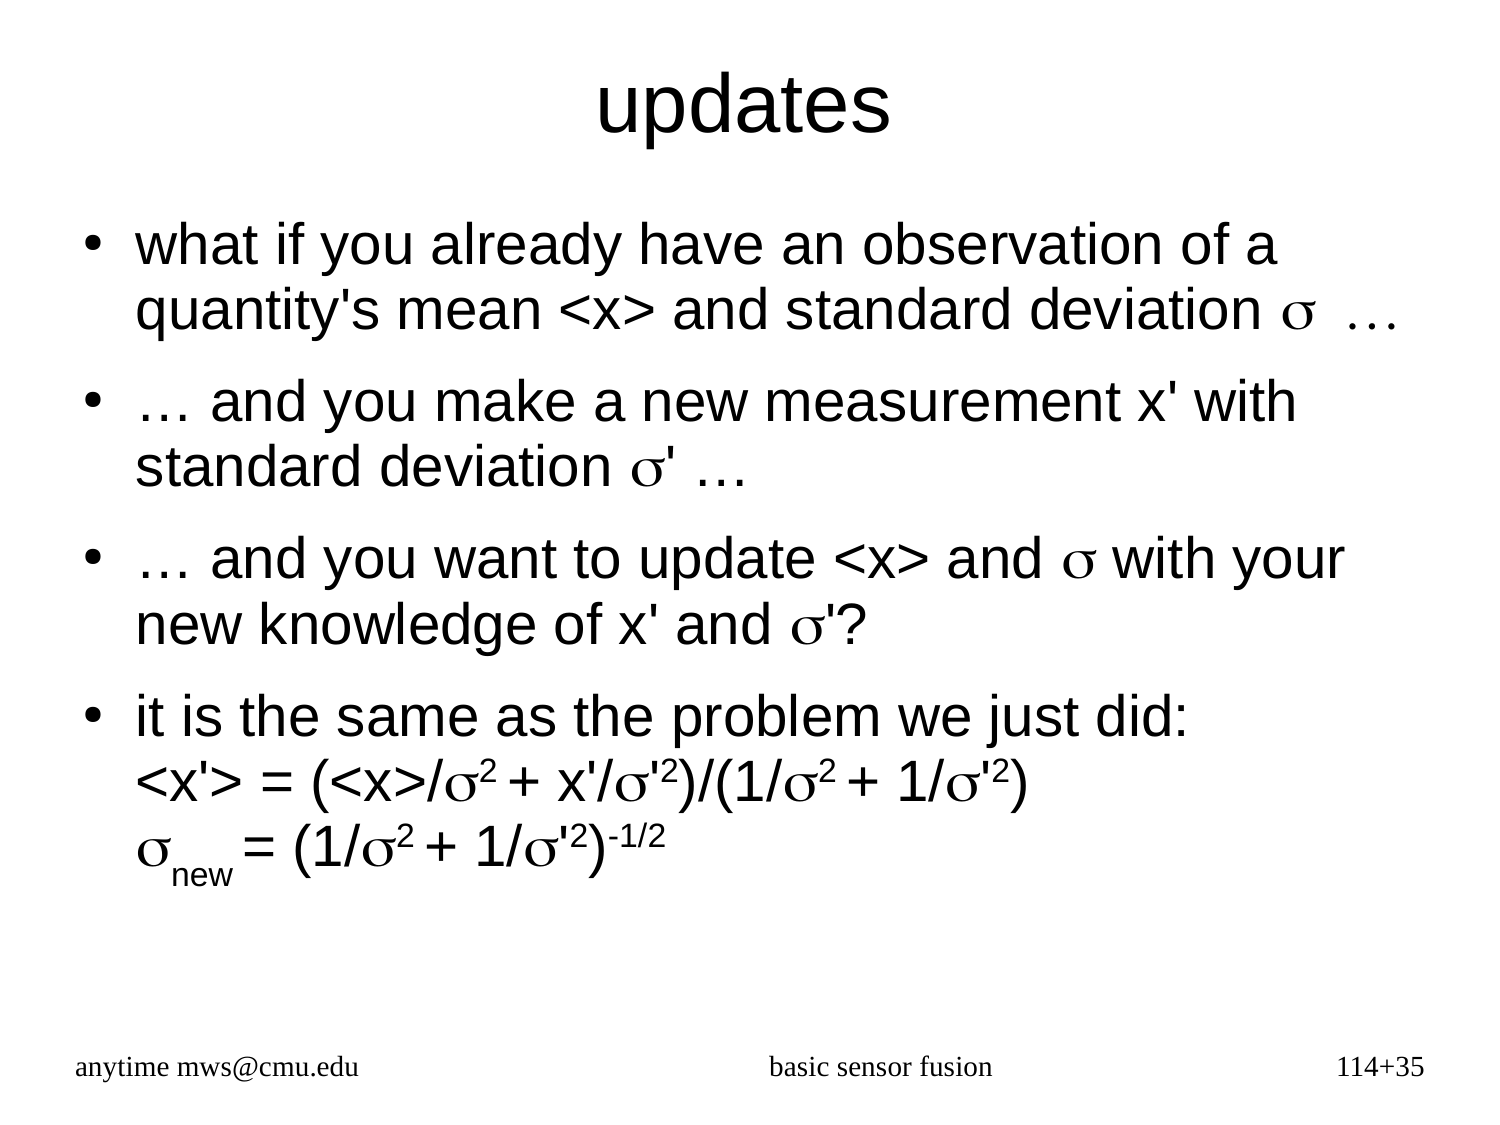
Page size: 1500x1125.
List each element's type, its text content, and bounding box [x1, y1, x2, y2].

list what if you already have an observation of a quantity's mean <x> and standard deviation  … … and you make a new measurement x' with standard deviation ' … … and you want to update <x> and  with your new knowledge of x' and '? it is the same as the problem we just did: <x'> = (<x>/2 + x'/'2)/(1/2 + 1/'2) new = (1/2 + 1/'2)-1/2 [49, 204, 1450, 963]
title updates [24, 37, 1463, 171]
